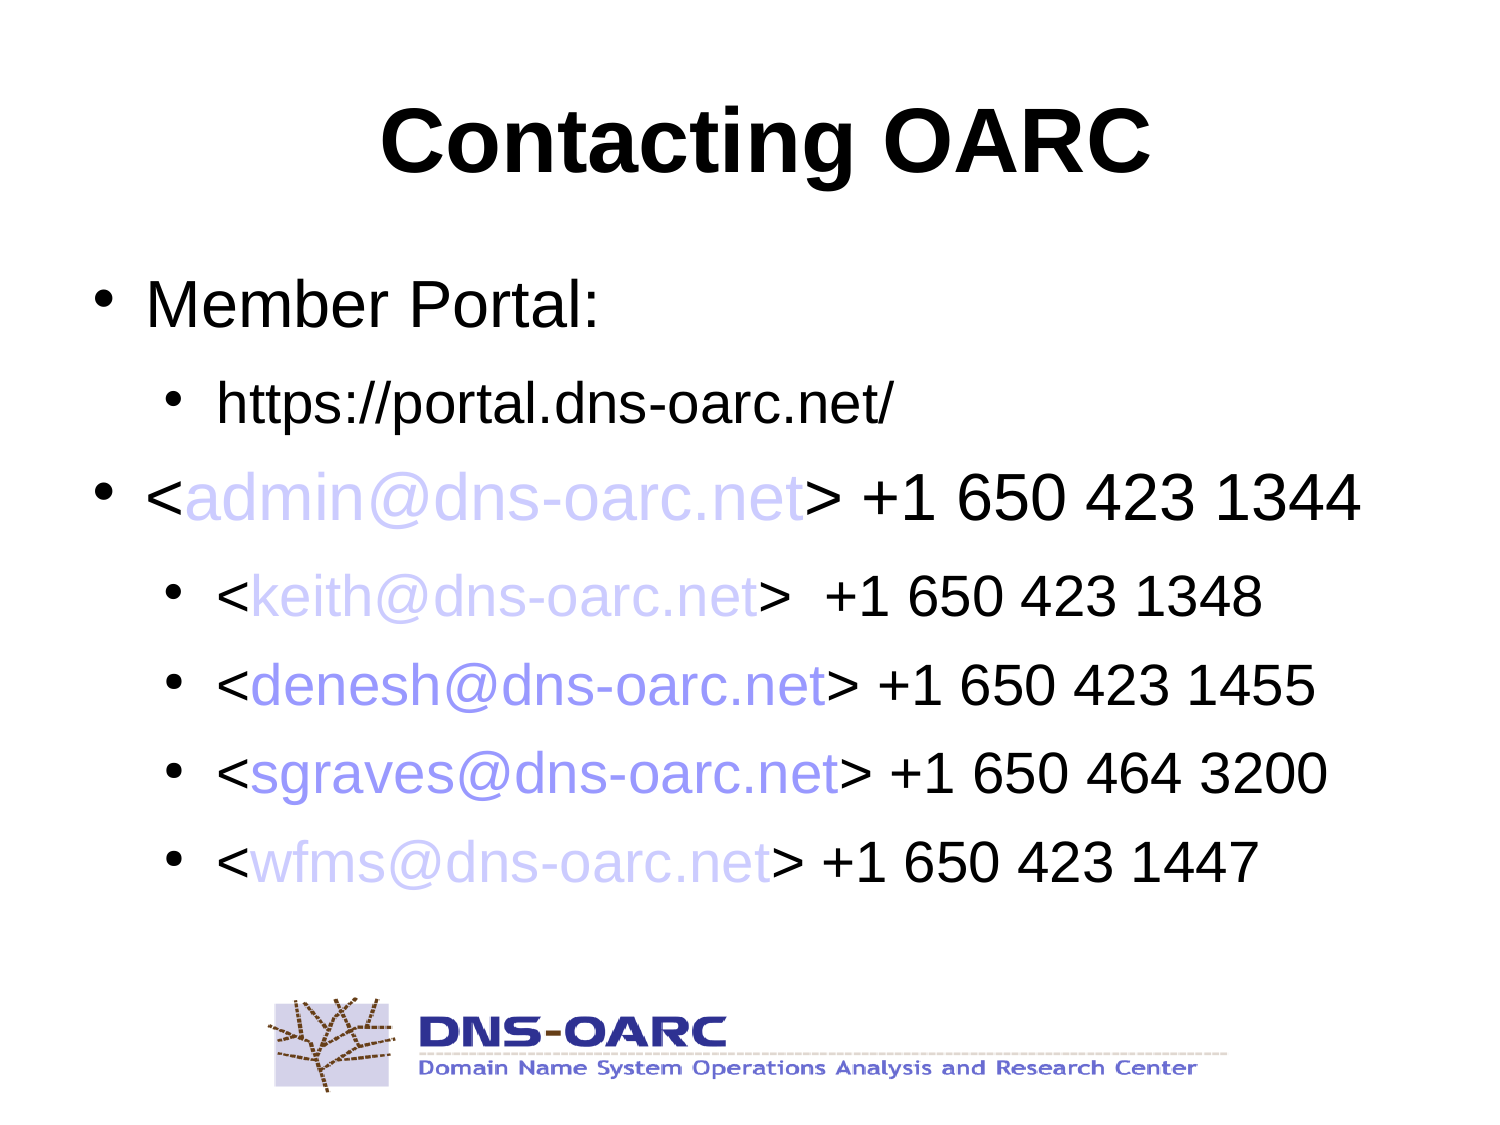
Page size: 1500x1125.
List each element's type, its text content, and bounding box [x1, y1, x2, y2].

title Contacting OARC [75, 52, 1426, 226]
list Member Portal: https://portal.dns-oarc.net/ <admin@dns-oarc.net> +1 650 423 1344 <keith@dns-oarc.net> +1 650 423 1348 <denesh@dns-oarc.net> +1 650 423 1455 <sgraves@dns-oarc.net> +1 650 464 3200 <wfms@dns-oarc.net> +1 650 423 1447 [75, 263, 1426, 1006]
picture [214, 1006, 1259, 1099]
